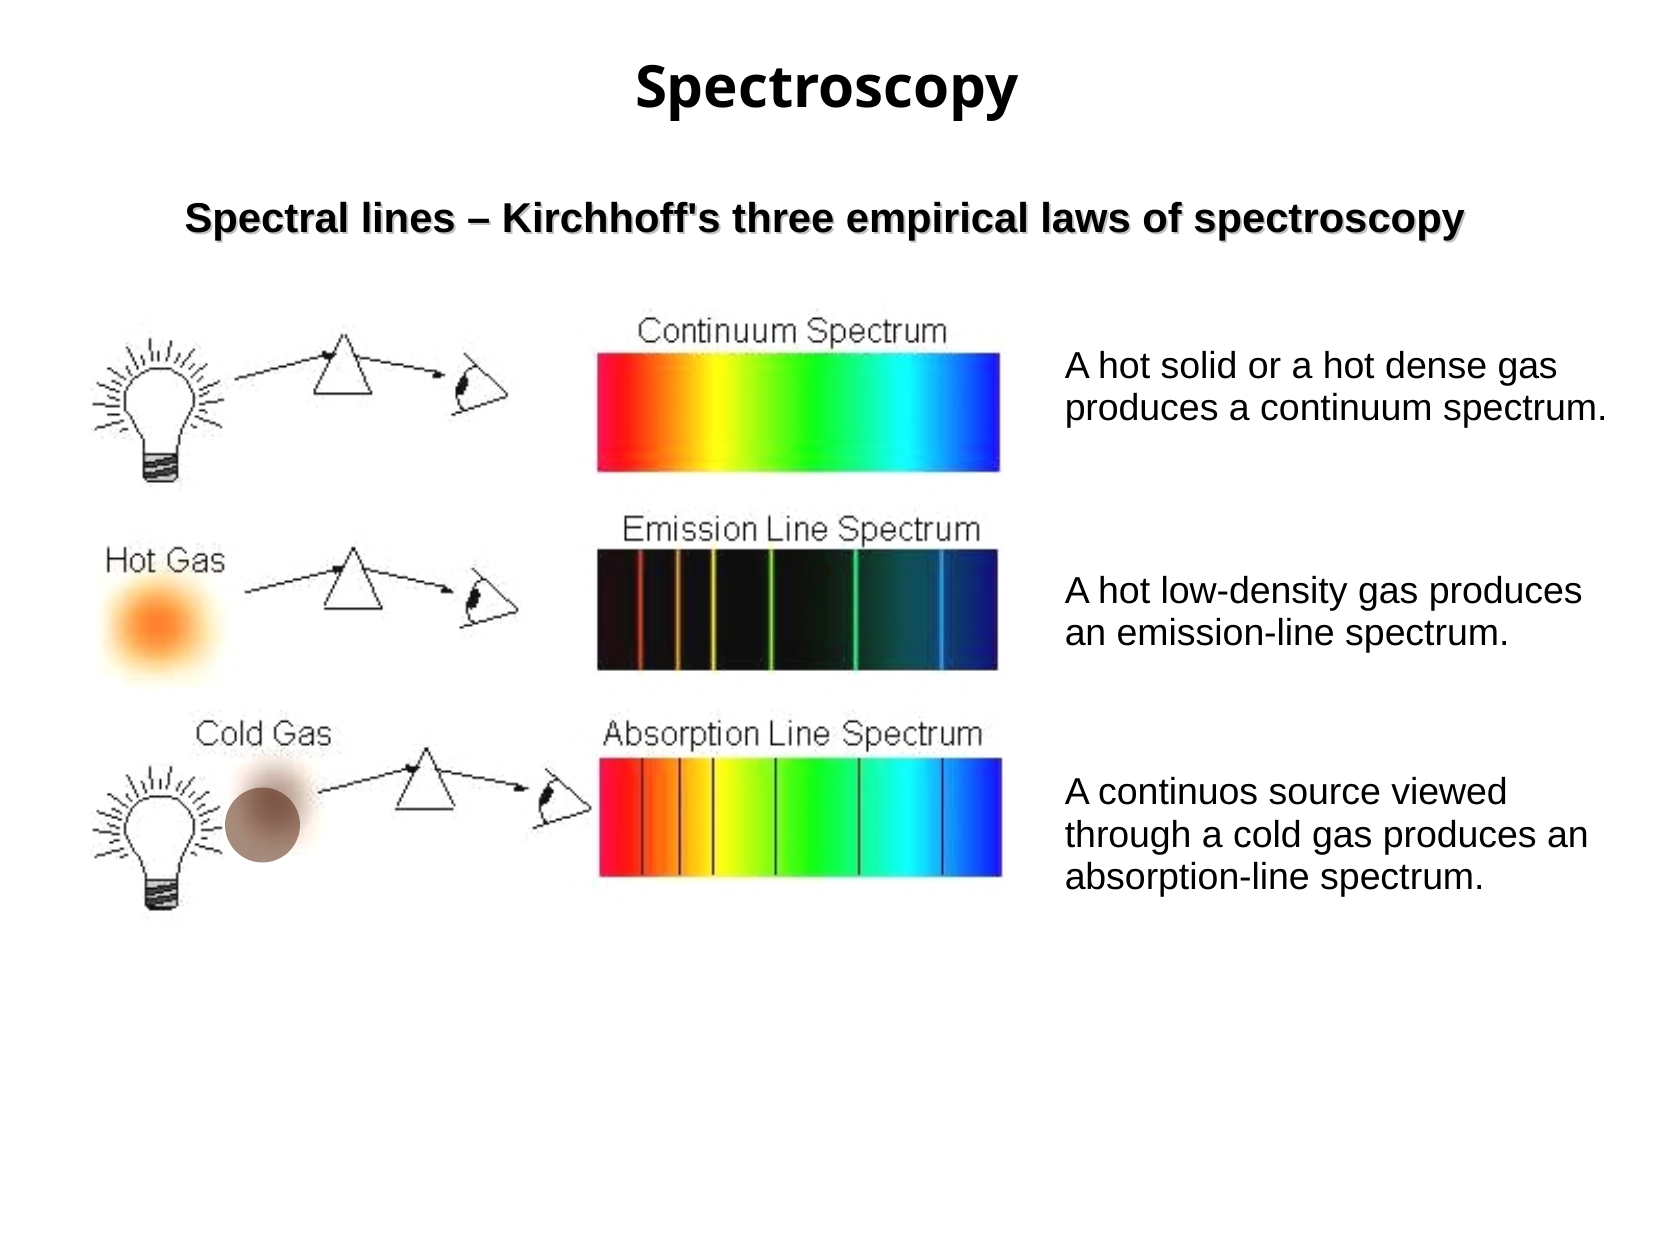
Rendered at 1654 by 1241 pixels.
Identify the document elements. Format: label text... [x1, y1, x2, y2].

text_box A continuos source viewed through a cold gas produces an absorption-line spectrum. [1050, 763, 1613, 905]
picture [39, 293, 1088, 938]
text_box Spectroscopy [0, 37, 1654, 121]
text_box [225, 787, 301, 863]
text_box Spectral lines – Kirchhoff's three empirical laws of spectroscopy [112, 187, 1538, 333]
text_box A hot low-density gas produces an emission-line spectrum. [1050, 562, 1613, 662]
text_box A hot solid or a hot dense gas produces a continuum spectrum. [1050, 337, 1654, 437]
